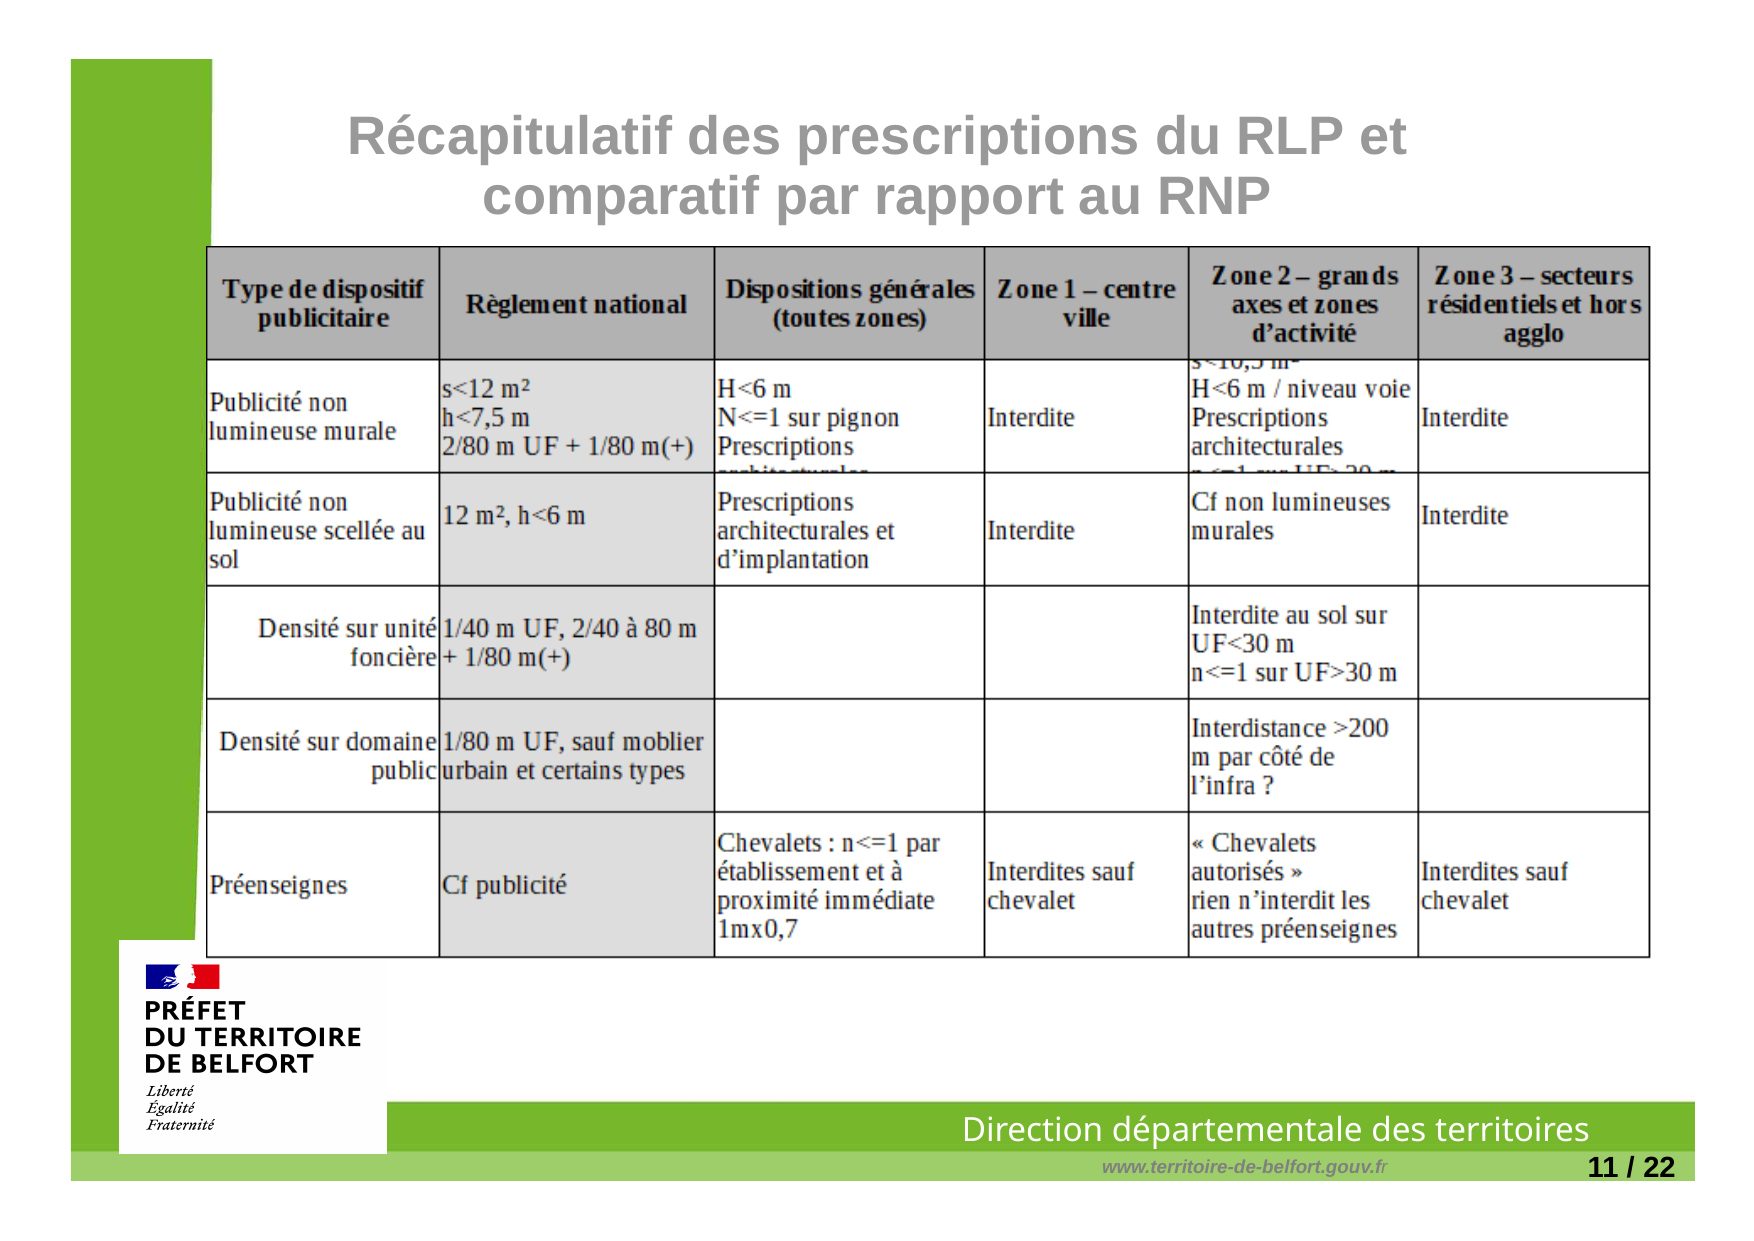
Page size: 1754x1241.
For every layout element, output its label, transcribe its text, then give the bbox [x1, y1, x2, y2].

title Récapitulatif des prescriptions du RLP et comparatif par rapport au RNP [141, 72, 1615, 260]
picture [70, 59, 1695, 1181]
